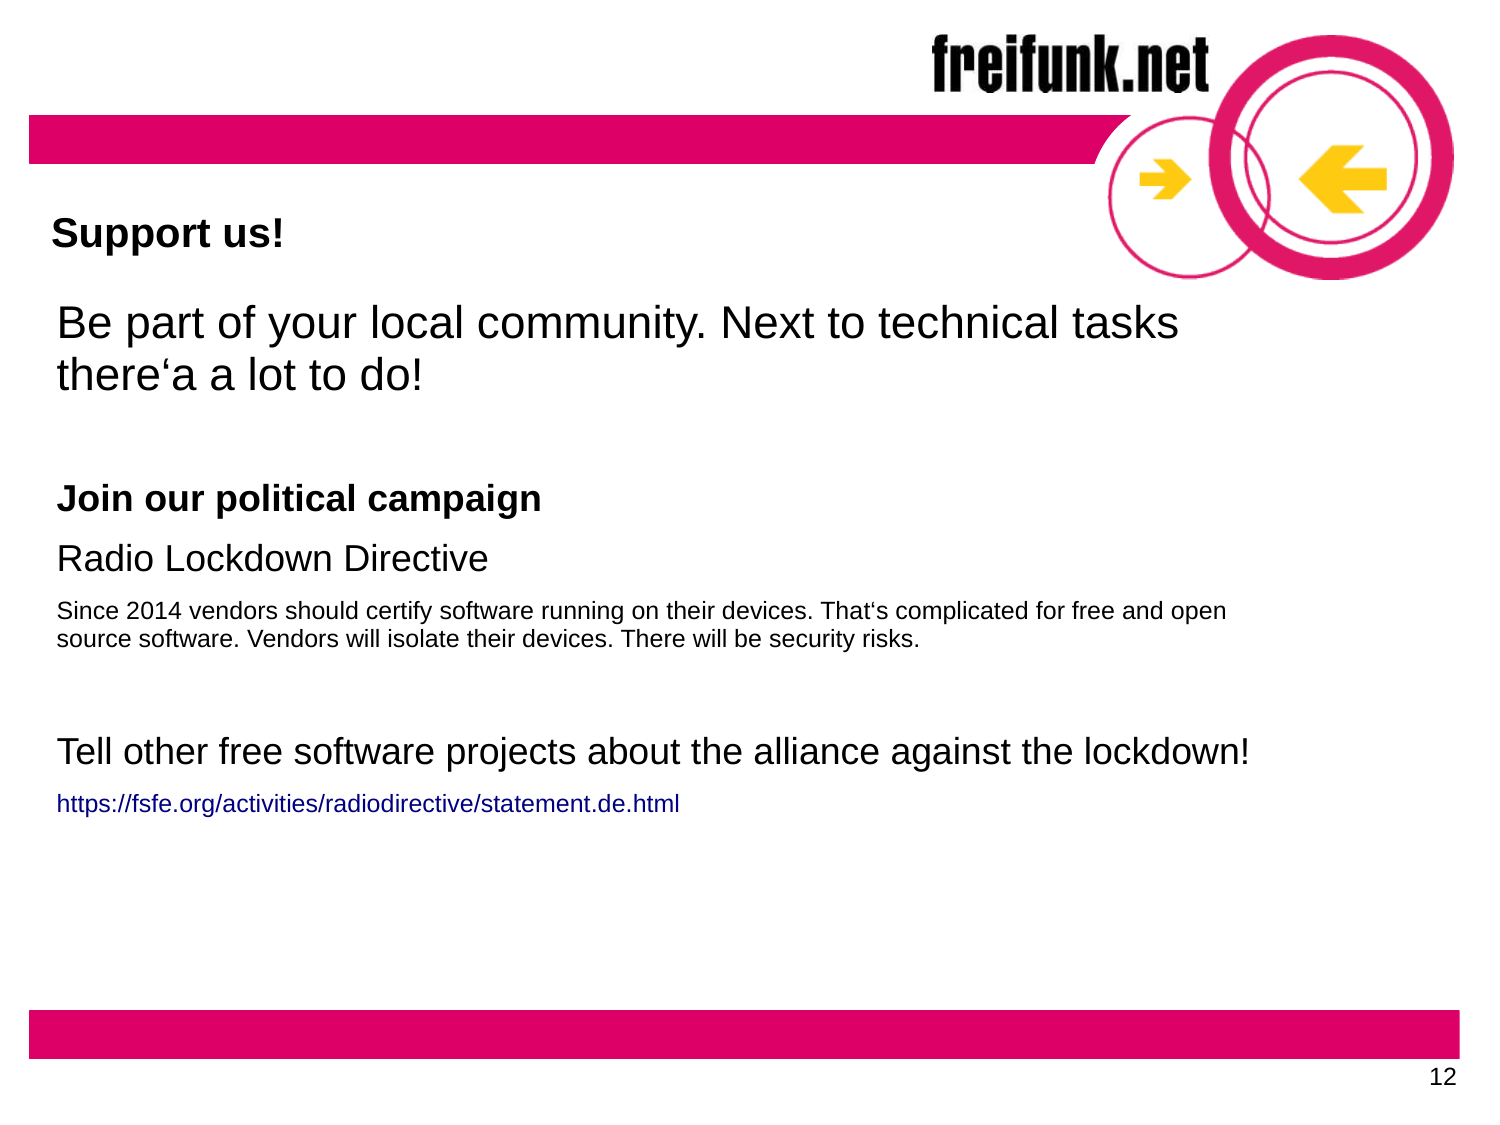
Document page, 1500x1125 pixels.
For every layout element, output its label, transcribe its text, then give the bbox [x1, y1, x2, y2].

text_box Support us! [51, 209, 1044, 289]
text_box Be part of your local community. Next to technical tasks there‘a a lot to do! Join our political campaign Radio Lockdown Directive Since 2014 vendors should certify software running on their devices. That‘s complicated for free and open source software. Vendors will isolate their devices. There will be security risks. Tell other free software projects about the alliance against the lockdown! https://fsfe.org/activities/radiodirective/statement.de.html [56, 297, 1285, 968]
picture [932, 34, 1454, 280]
